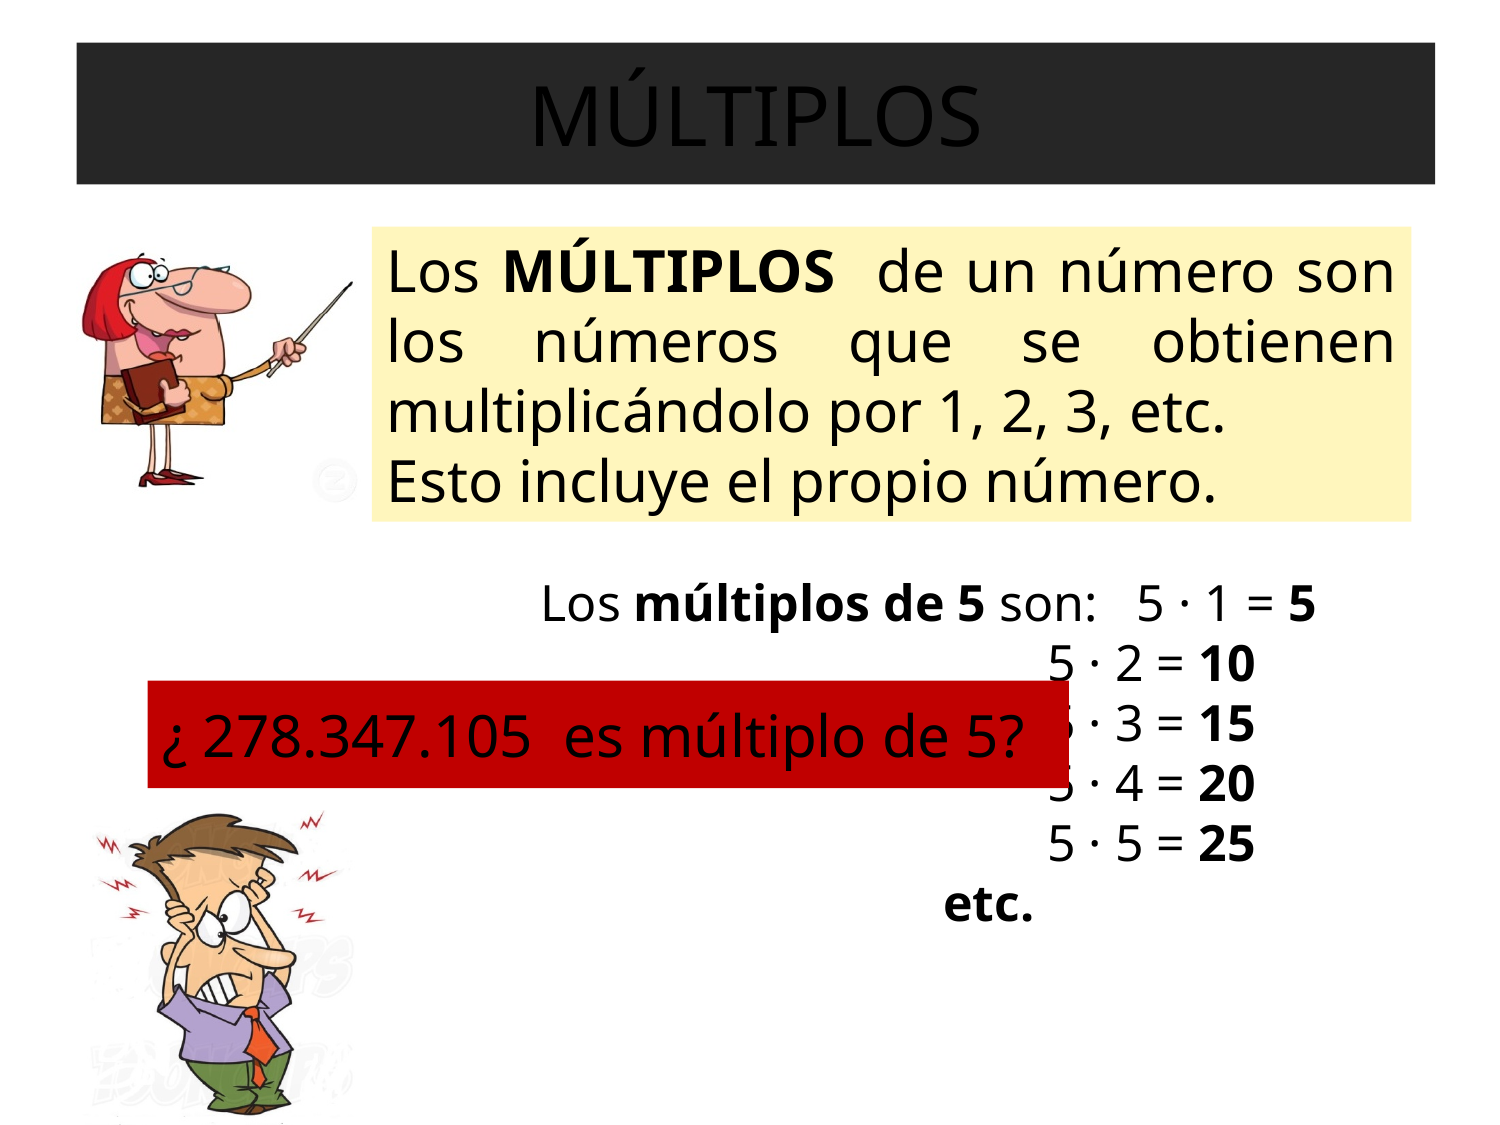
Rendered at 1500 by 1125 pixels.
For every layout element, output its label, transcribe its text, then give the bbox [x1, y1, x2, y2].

picture [64, 810, 370, 1125]
text_box Los múltiplos de 5 son: 5 · 1 = 5 5 · 2 = 10 5 · 3 = 15 5 · 4 = 20 5 · 5 = 25 etc. [525, 563, 1459, 939]
text_box ¿ 278.347.105 es múltiplo de 5? [147, 680, 1069, 789]
picture [76, 231, 364, 507]
text_box MÚLTIPLOS [76, 42, 1436, 185]
text_box Los MÚLTIPLOS de un número son los números que se obtienen multiplicándolo por 1, 2, 3, etc. Esto incluye el propio número. [371, 226, 1412, 522]
